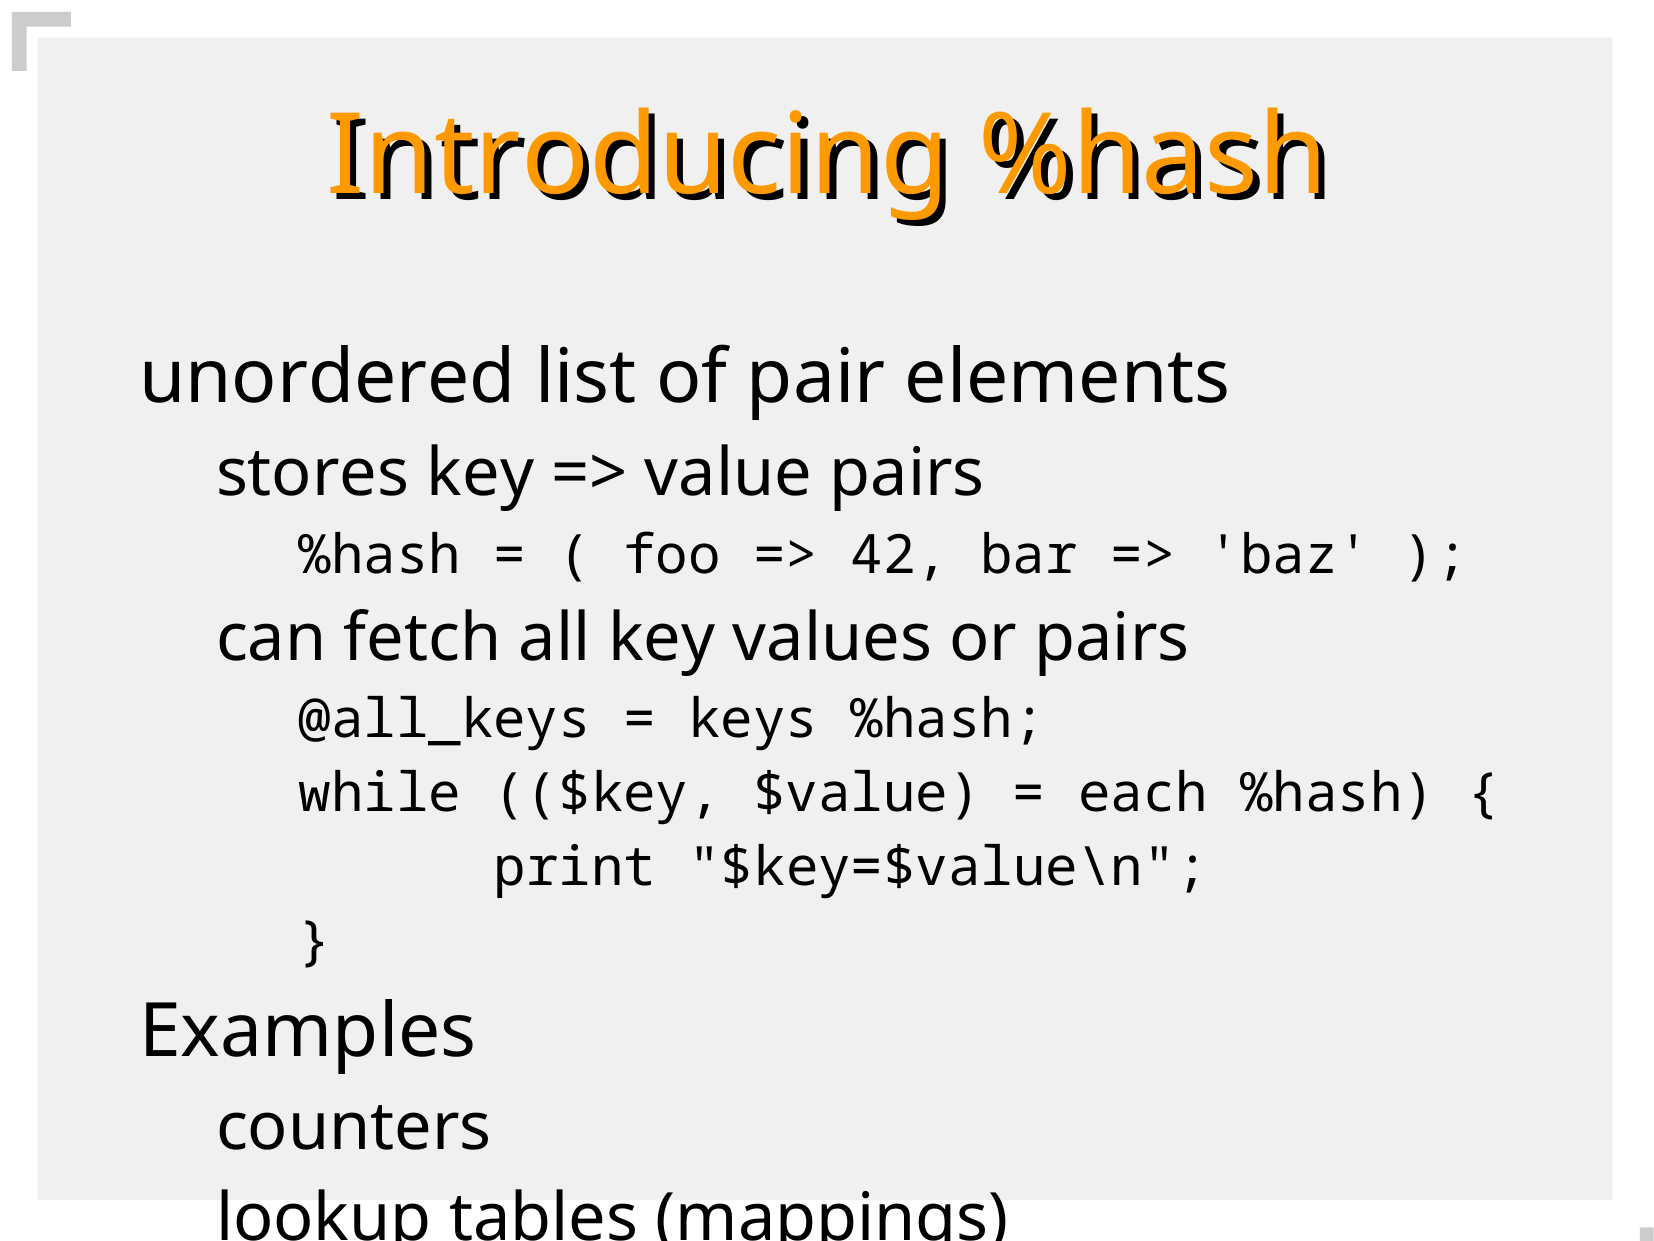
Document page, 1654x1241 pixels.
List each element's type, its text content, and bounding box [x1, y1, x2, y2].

title Introducing %hash [121, 46, 1534, 254]
list unordered list of pair elements stores key => value pairs %hash = ( foo => 42, bar => 'baz' ); can fetch all key values or pairs @all_keys = keys %hash; while (($key, $value) = each %hash) { print "$key=$value\n"; } Examples counters lookup tables (mappings) [121, 322, 1561, 1132]
